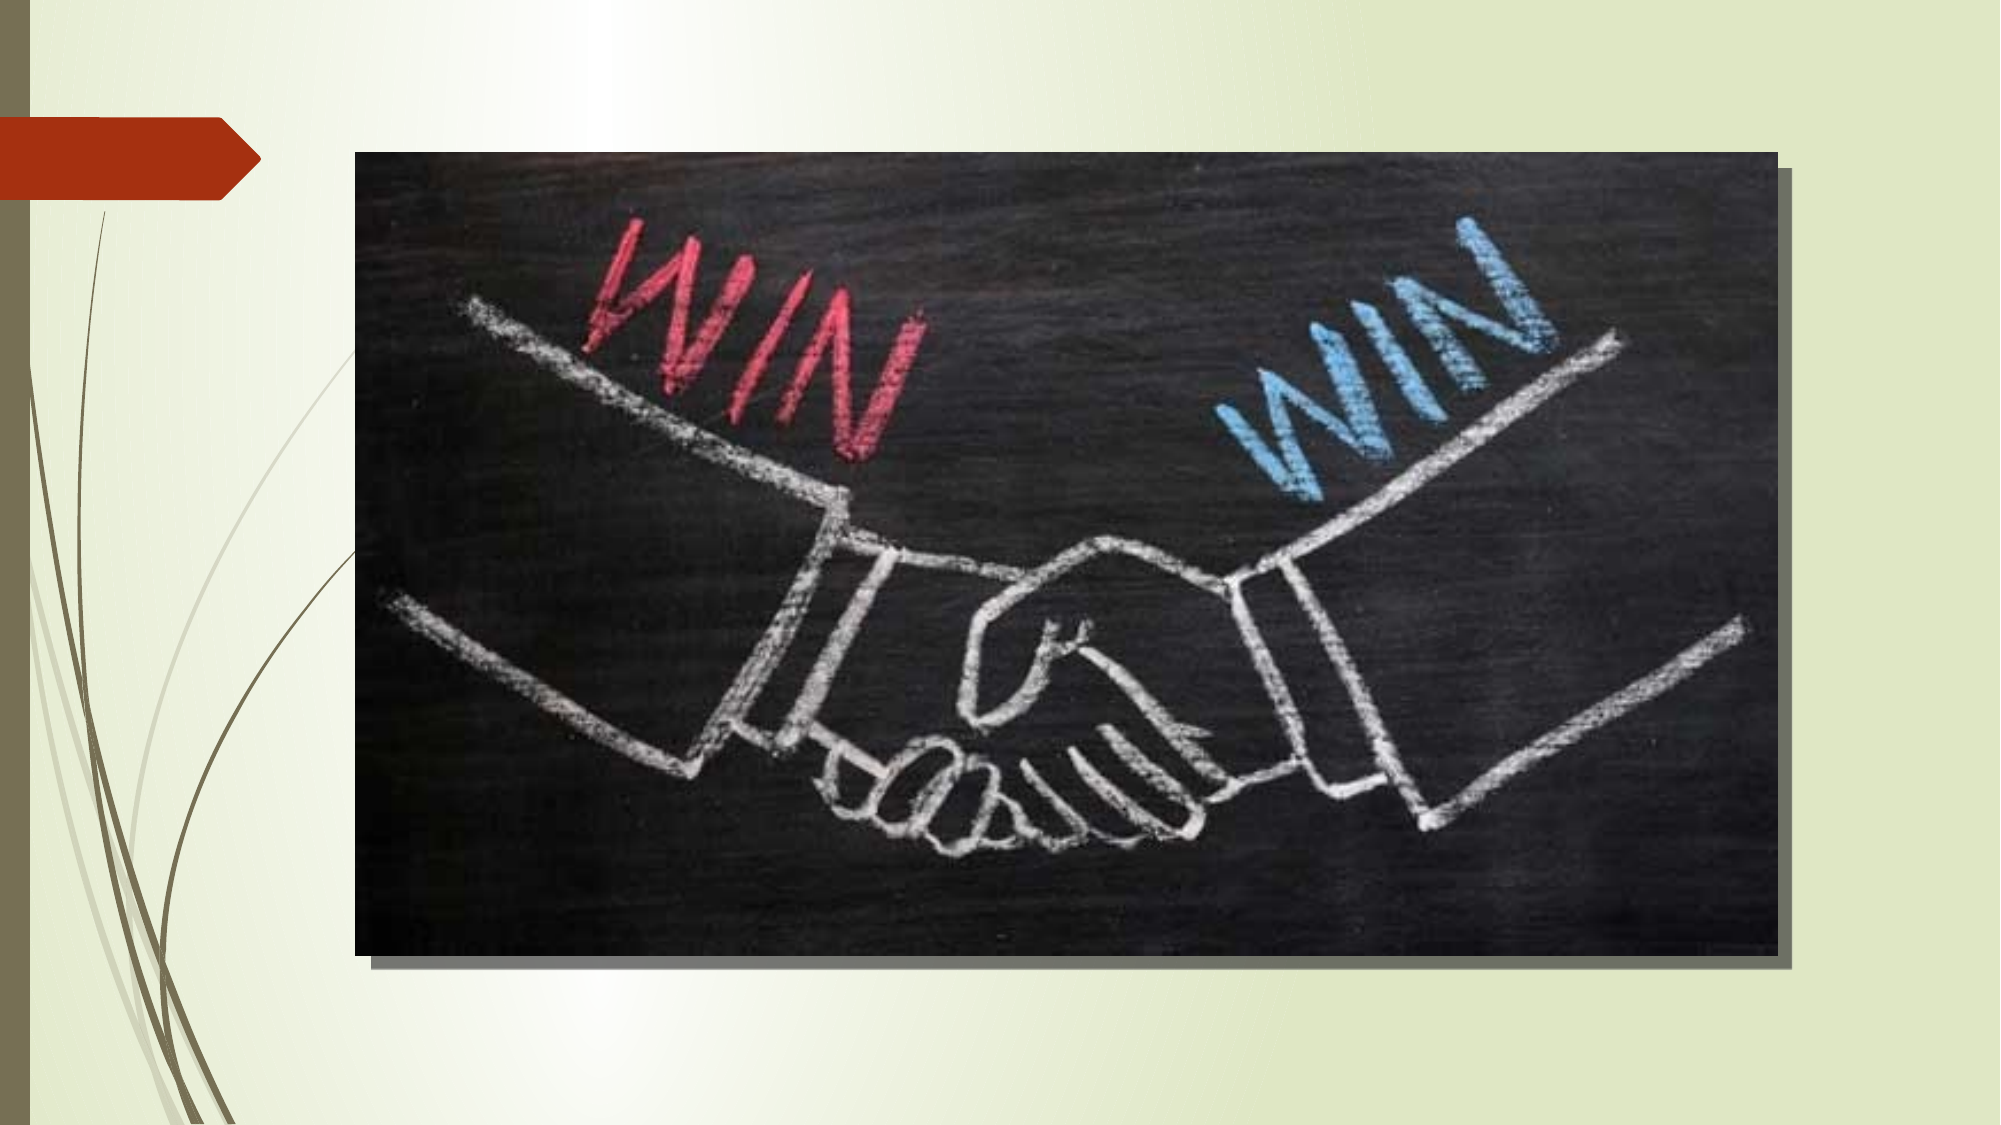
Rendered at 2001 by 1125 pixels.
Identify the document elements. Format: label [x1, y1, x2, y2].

picture [355, 152, 1778, 956]
